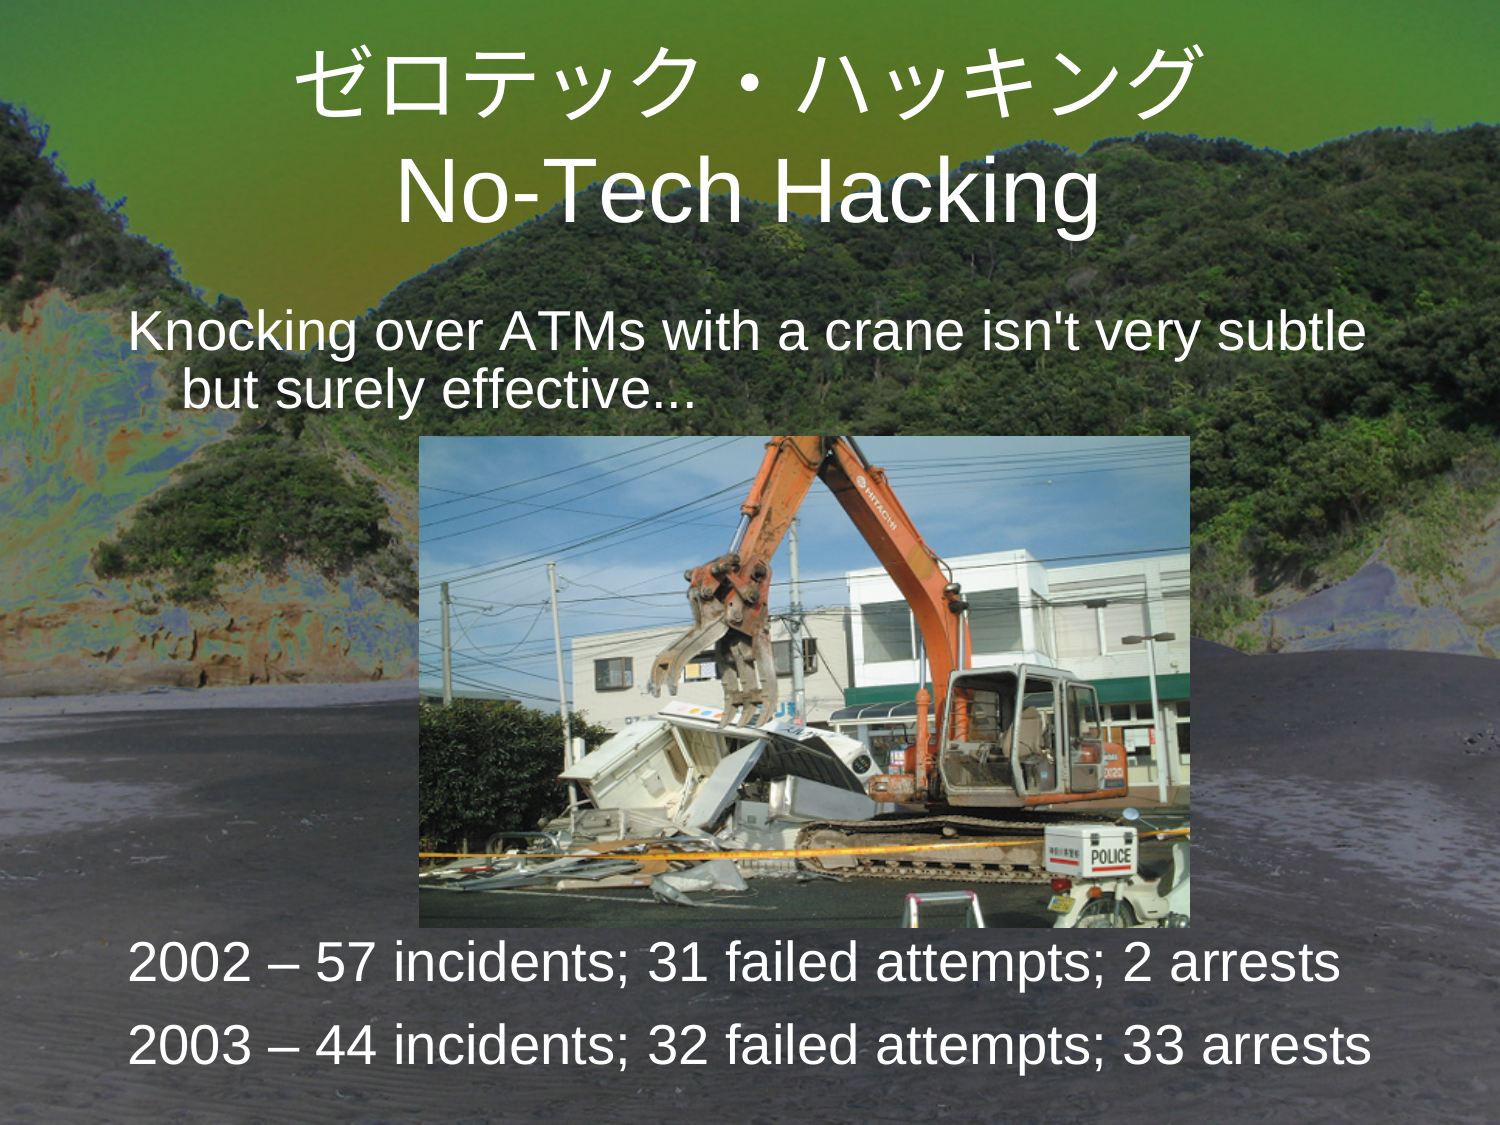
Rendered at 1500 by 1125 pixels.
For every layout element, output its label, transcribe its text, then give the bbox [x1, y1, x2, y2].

text_box Knocking over ATMs with a crane isn't very subtle but surely effective... [112, 295, 1388, 473]
text_box 2002 – 57 incidents; 31 failed attempts; 2 arrests [112, 927, 1447, 1006]
title No-Tech Hacking [112, 176, 1386, 295]
picture [0, 0, 1500, 1125]
title ゼロテック・ハッキング [112, 0, 1388, 176]
text_box 2003 – 44 incidents; 32 failed attempts; 33 arrests [112, 1010, 1447, 1111]
